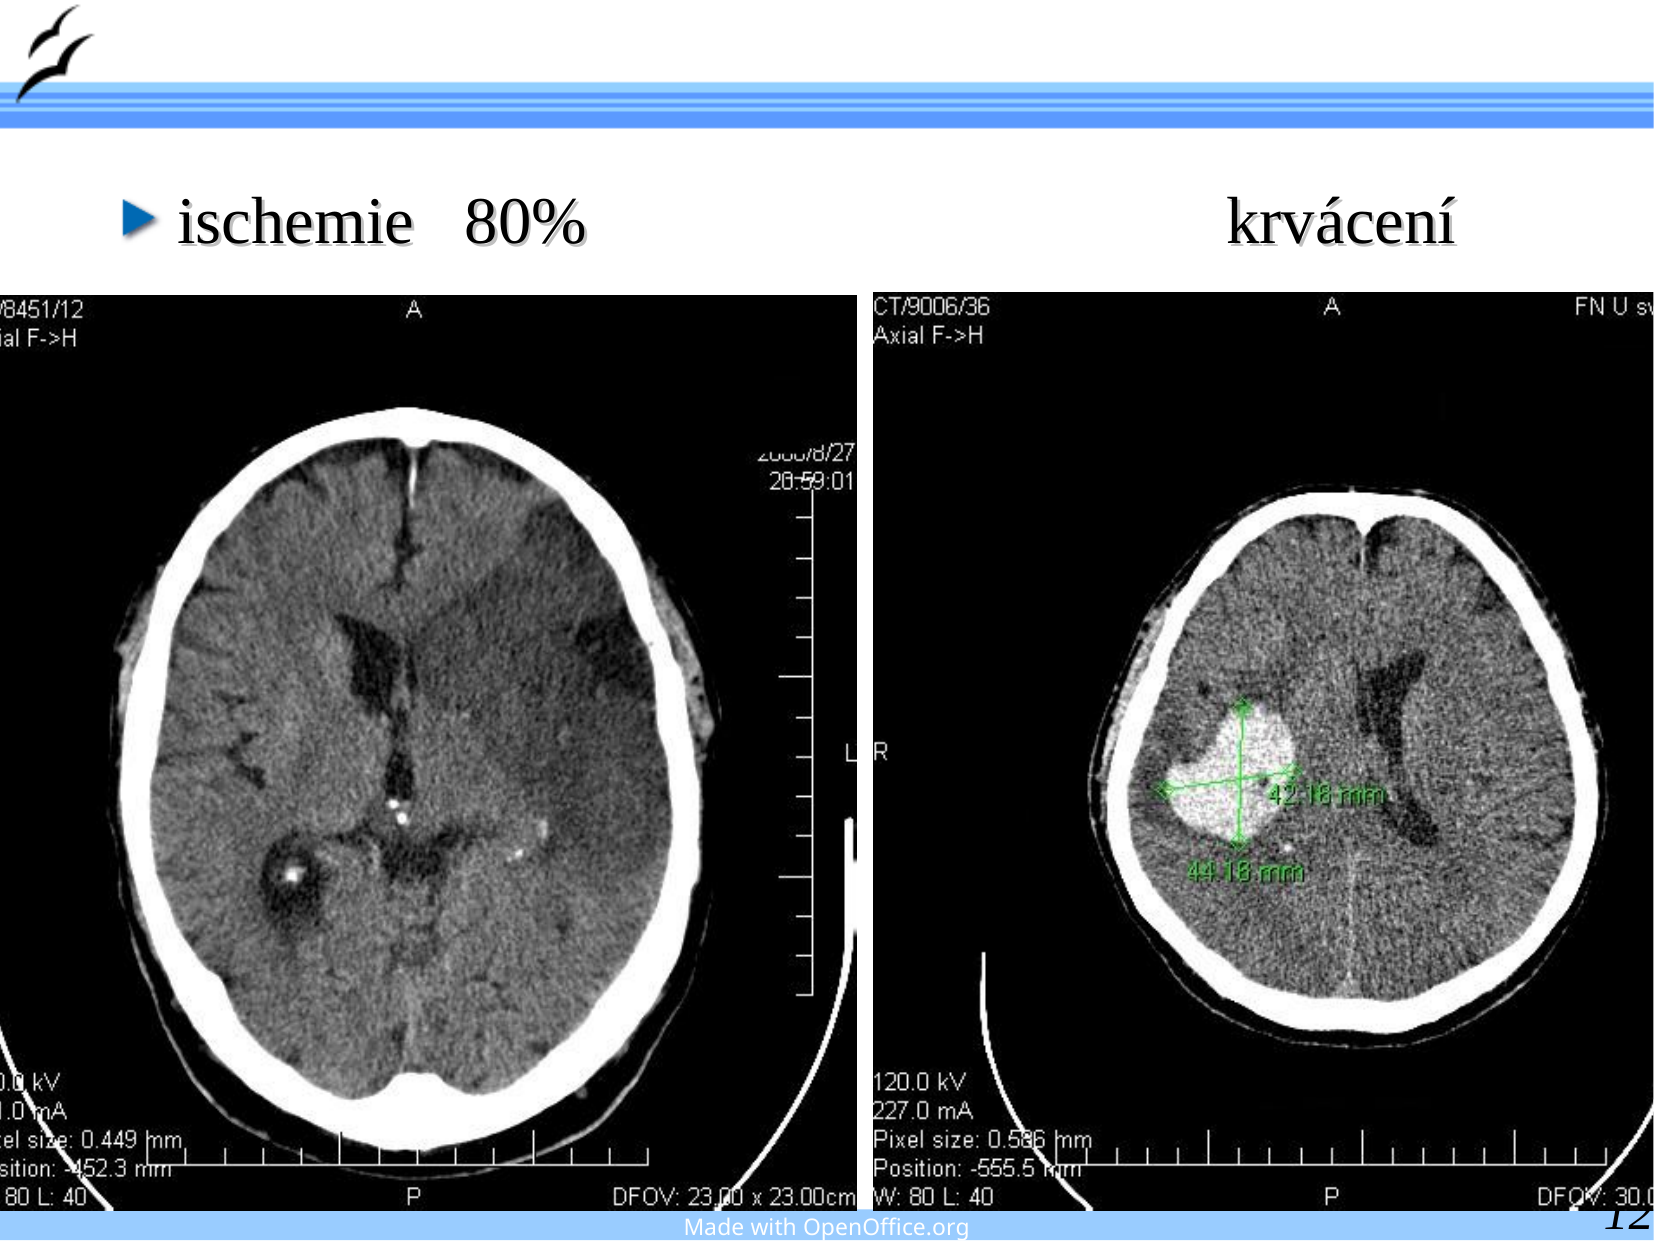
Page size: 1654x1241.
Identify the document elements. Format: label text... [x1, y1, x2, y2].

picture [0, 295, 857, 1211]
picture [0, 0, 1654, 133]
picture [873, 292, 1654, 1211]
list ischemie 80% krvácení [120, 186, 1654, 296]
title [94, 21, 1507, 129]
